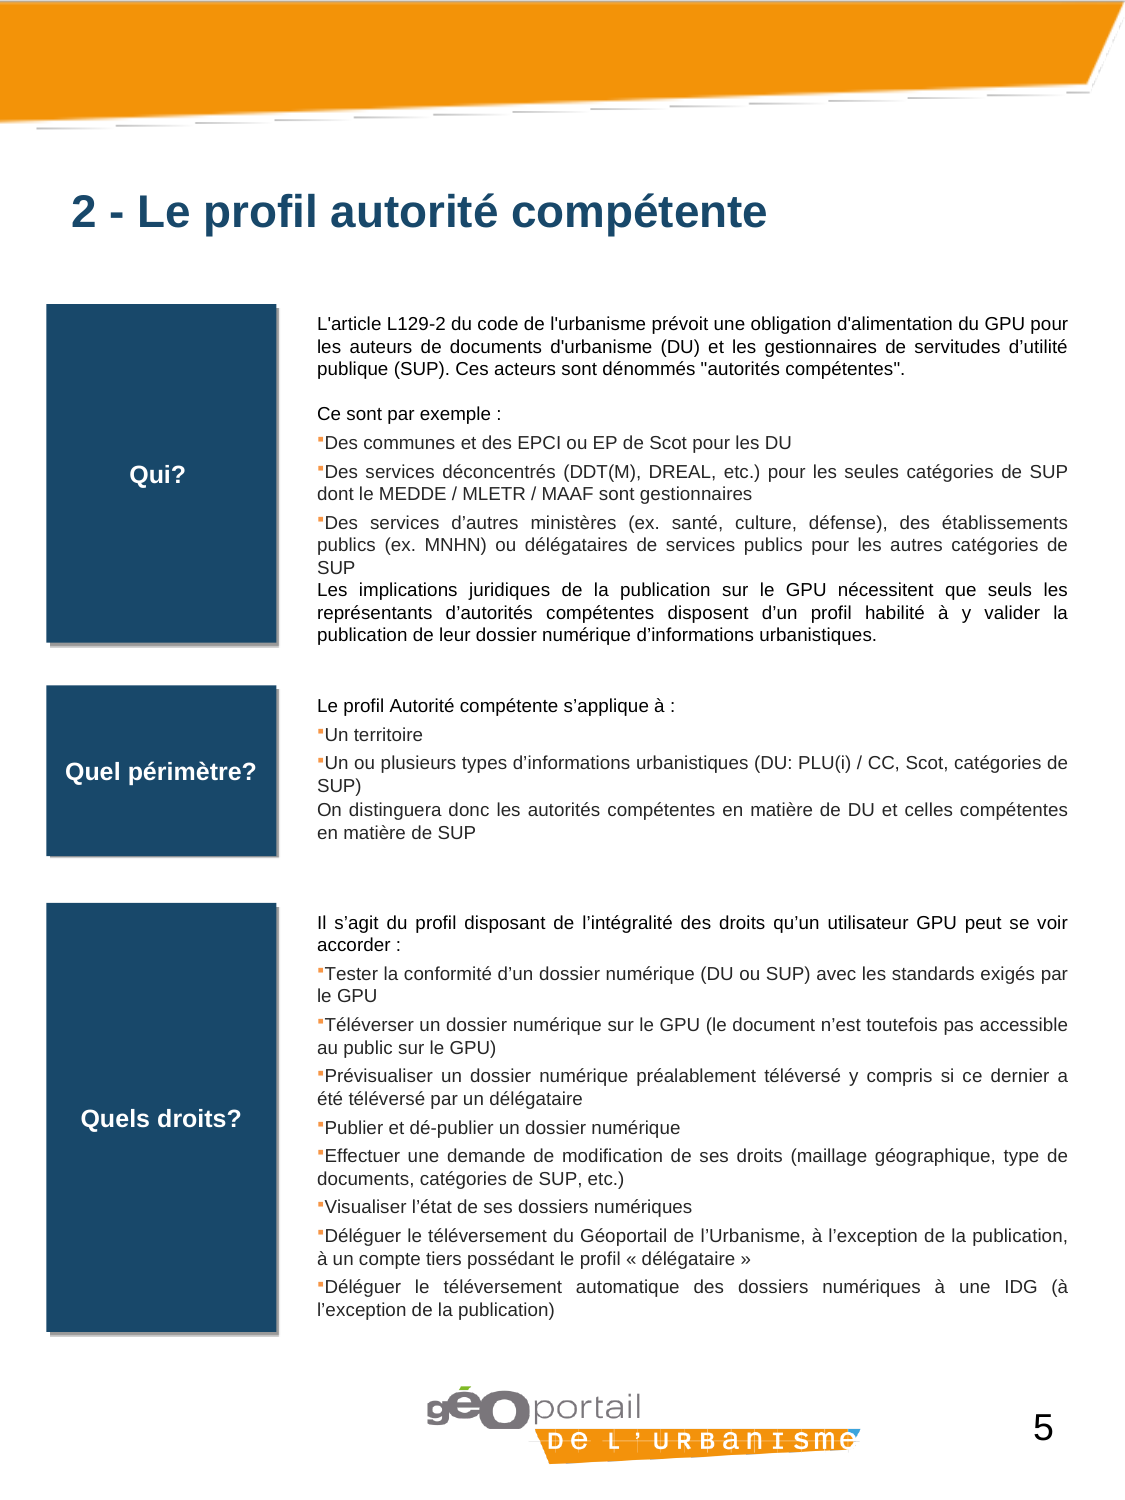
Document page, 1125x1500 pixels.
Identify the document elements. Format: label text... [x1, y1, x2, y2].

text_box <numéro> [937, 1389, 1069, 1462]
title 2 - Le profil autorité compétente [56, 129, 1088, 288]
picture [391, 1328, 892, 1500]
text_box Quel périmètre? [46, 685, 277, 857]
text_box Qui? [46, 304, 277, 643]
text_box L'article L129-2 du code de l'urbanisme prévoit une obligation d'alimentation du GPU pour les auteurs de documents d'urbanisme (DU) et les gestionnaires de servitudes d’utilité publique (SUP). Ces acteurs sont dénommés "autorités compétentes". Ce sont par exemple : Des communes et des EPCI ou EP de Scot pour les DU Des services déconcentrés (DDT(M), DREAL, etc.) pour les seules catégories de SUP dont le MEDDE / MLETR / MAAF sont gestionnaires Des services d’autres ministères (ex. santé, culture, défense), des établissements publics (ex. MNHN) ou délégataires de services publics pour les autres catégories de SUP Les implications juridiques de la publication sur le GPU nécessitent que seuls les représentants d’autorités compétentes disposent d’un profil habilité à y valider la publication de leur dossier numérique d’informations urbanistiques. [302, 304, 1083, 654]
text_box Le profil Autorité compétente s’applique à : Un territoire Un ou plusieurs types d’informations urbanistiques (DU: PLU(i) / CC, Scot, catégories de SUP) On distinguera donc les autorités compétentes en matière de DU et celles compétentes en matière de SUP [302, 685, 1083, 851]
text_box Il s’agit du profil disposant de l’intégralité des droits qu’un utilisateur GPU peut se voir accorder : Tester la conformité d’un dossier numérique (DU ou SUP) avec les standards exigés par le GPU Téléverser un dossier numérique sur le GPU (le document n’est toutefois pas accessible au public sur le GPU) Prévisualiser un dossier numérique préalablement téléversé y compris si ce dernier a été téléversé par un délégataire Publier et dé-publier un dossier numérique Effectuer une demande de modification de ses droits (maillage géographique, type de documents, catégories de SUP, etc.) Visualiser l’état de ses dossiers numériques Déléguer le téléversement du Géoportail de l’Urbanisme, à l’exception de la publication, à un compte tiers possédant le profil « délégataire » Déléguer le téléversement automatique des dossiers numériques à une IDG (à l’exception de la publication) [302, 902, 1083, 1328]
text_box Quels droits? [46, 902, 277, 1332]
